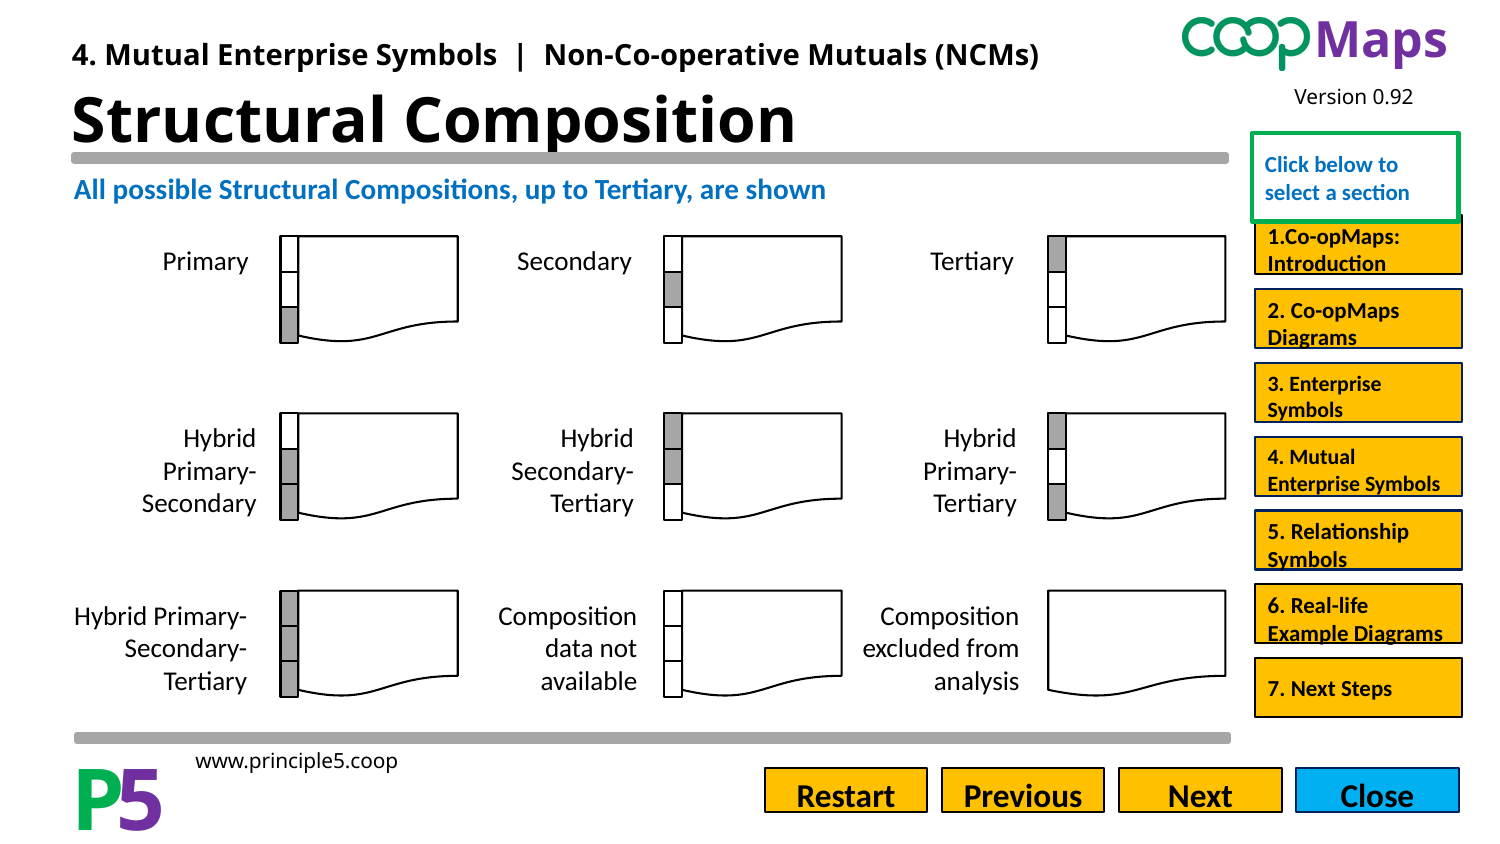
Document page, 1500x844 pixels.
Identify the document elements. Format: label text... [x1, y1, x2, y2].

text_box Version 0.92 [1281, 73, 1459, 119]
text_box www.principle5.coop [177, 744, 473, 783]
text_box [76, 735, 1229, 742]
text_box Composition excluded from analysis [847, 590, 1038, 705]
text_box Hybrid Primary- Tertiary [907, 413, 1034, 528]
text_box Secondary [501, 236, 649, 285]
text_box Tertiary [915, 236, 1031, 285]
text_box 5. Relationship Symbols [1254, 510, 1462, 570]
text_box 4. Mutual Enterprise Symbols | Non-Co-operative Mutuals (NCMs) [59, 29, 1026, 78]
text_box [1048, 236, 1226, 343]
text_box Composition data not available [483, 590, 655, 705]
text_box Maps [1299, 0, 1460, 76]
text_box [74, 154, 1226, 161]
text_box [281, 236, 458, 343]
text_box Previous [942, 767, 1105, 813]
text_box Next [1119, 767, 1282, 813]
text_box [664, 236, 842, 343]
text_box 6. Real-life Example Diagrams [1254, 584, 1462, 644]
text_box 2. Co-opMaps Diagrams [1254, 289, 1462, 349]
text_box Hybrid Secondary- Tertiary [496, 413, 652, 528]
text_box 3. Enterprise Symbols [1254, 362, 1462, 422]
text_box Hybrid Primary- Secondary- Tertiary [59, 590, 266, 705]
text_box All possible Structural Compositions, up to Tertiary, are shown [59, 162, 877, 213]
text_box Click below to select a section [1252, 132, 1459, 222]
text_box 7. Next Steps [1254, 658, 1462, 718]
text_box 1.Co-opMaps: Introduction [1254, 215, 1462, 275]
text_box Structural Composition [59, 78, 794, 162]
text_box [1048, 590, 1226, 696]
text_box Restart [764, 767, 928, 813]
text_box P [59, 738, 103, 827]
text_box 4. Mutual Enterprise Symbols [1254, 436, 1462, 496]
text_box [1048, 413, 1226, 520]
text_box Close [1296, 767, 1459, 813]
text_box Hybrid Primary- Secondary [126, 413, 274, 528]
text_box [281, 413, 458, 520]
text_box 5 [103, 744, 199, 827]
text_box Primary [147, 236, 266, 285]
text_box [664, 413, 842, 520]
text_box [664, 590, 842, 697]
picture [1181, 17, 1310, 71]
text_box [281, 590, 458, 697]
